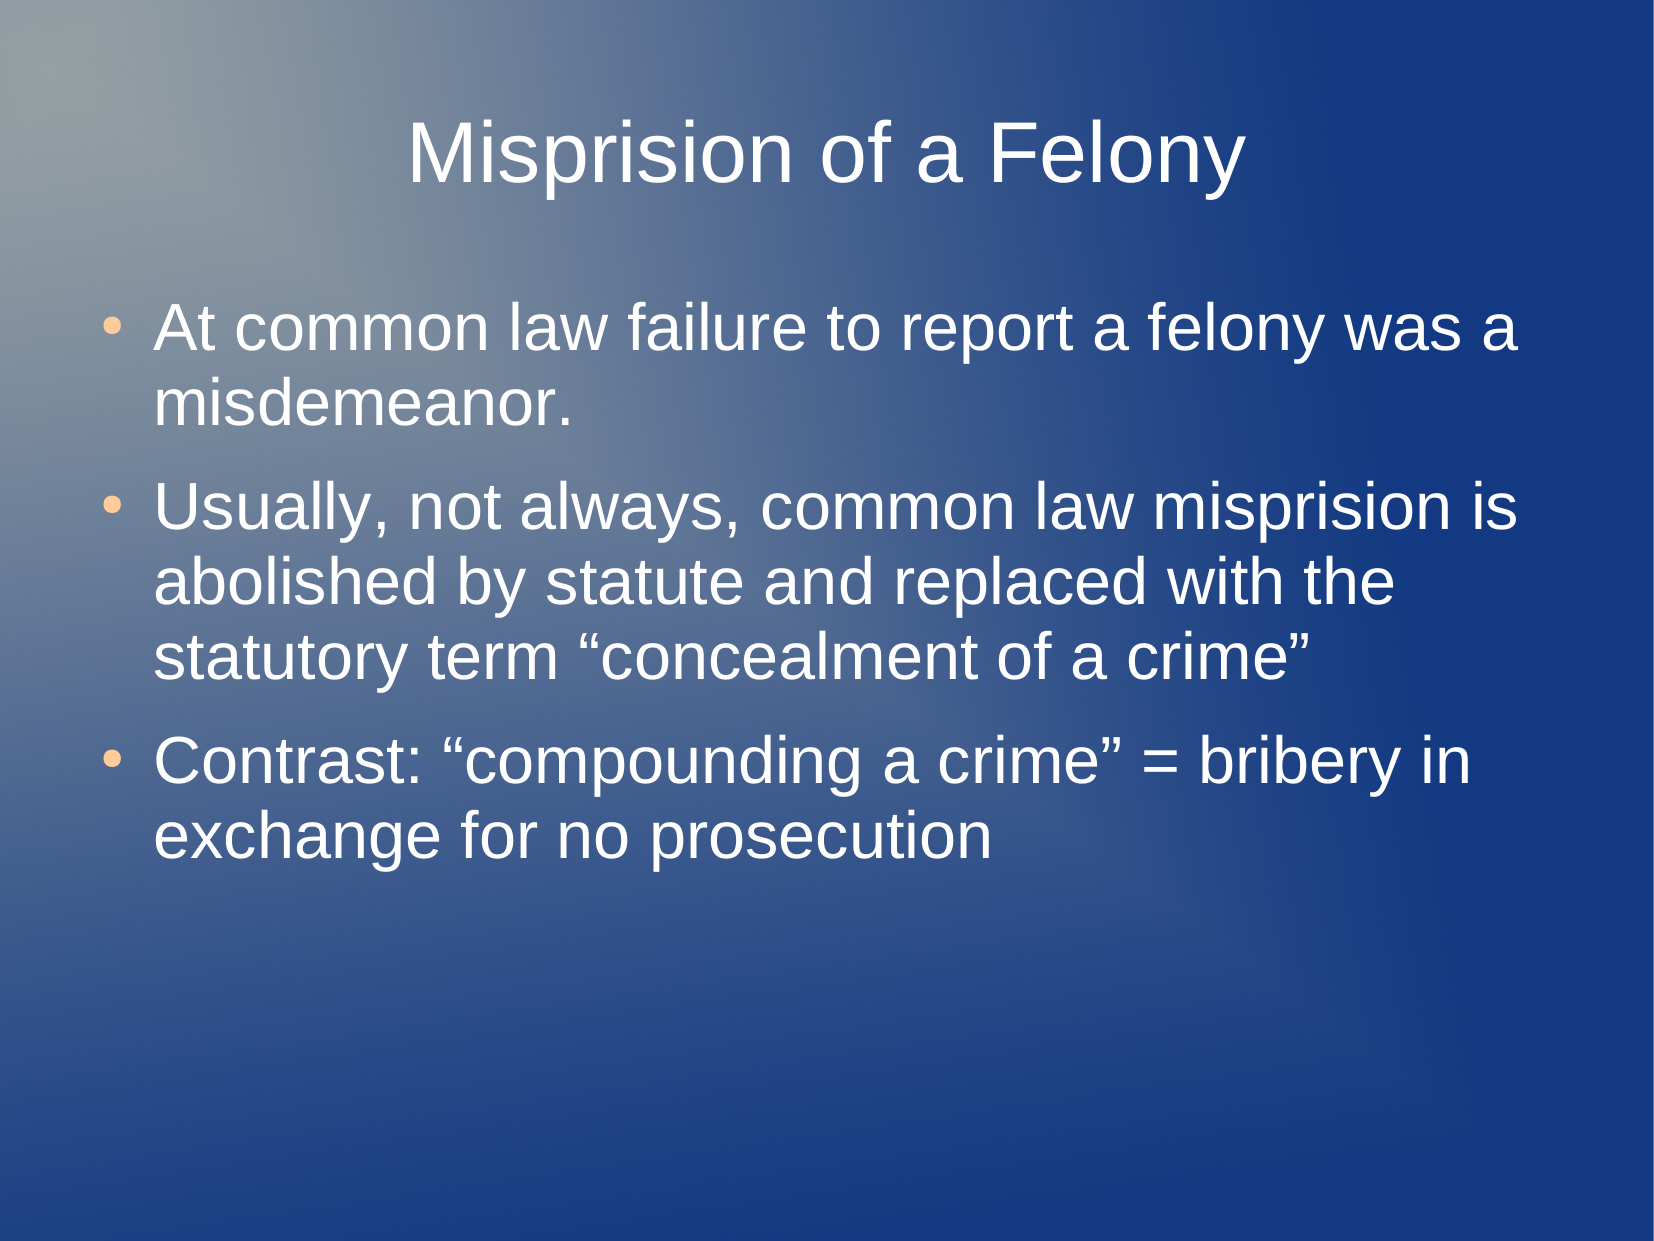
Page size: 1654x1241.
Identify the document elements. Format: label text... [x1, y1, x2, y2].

list At common law failure to report a felony was a misdemeanor. Usually, not always, common law misprision is abolished by statute and replaced with the statutory term “concealment of a crime” Contrast: “compounding a crime” = bribery in exchange for no prosecution [82, 290, 1571, 1109]
picture [0, 0, 1654, 1241]
title Misprision of a Felony [82, 49, 1571, 257]
